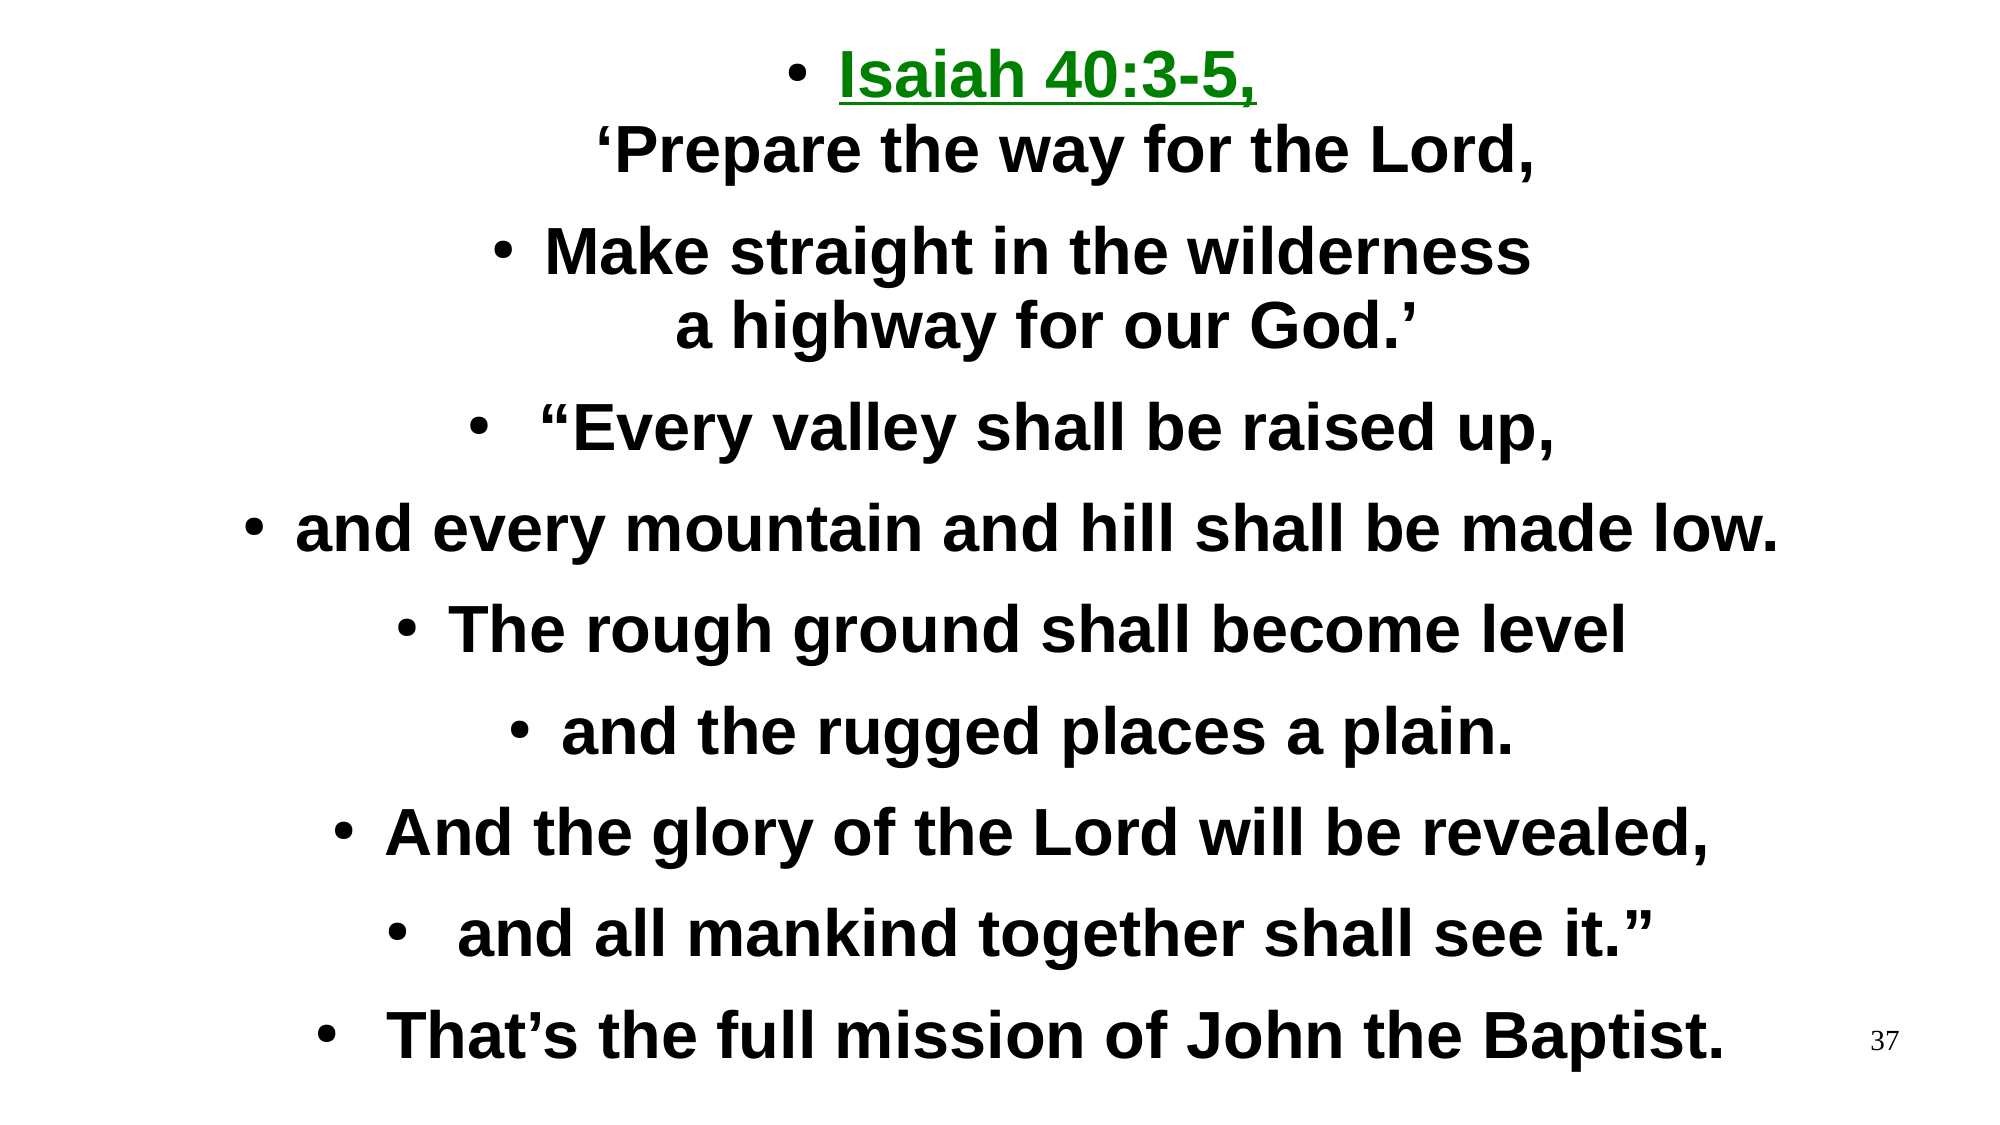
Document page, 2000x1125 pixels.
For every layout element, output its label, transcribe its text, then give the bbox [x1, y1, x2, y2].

list Isaiah 40:3-5, ‘Prepare the way for the Lord, Make straight in the wilderness a highway for our God.’ “Every valley shall be raised up, and every mountain and hill shall be made low. The rough ground shall become level and the rugged places a plain. And the glory of the Lord will be revealed, and all mankind together shall see it.” That’s the full mission of John the Baptist. [37, 37, 1988, 1088]
